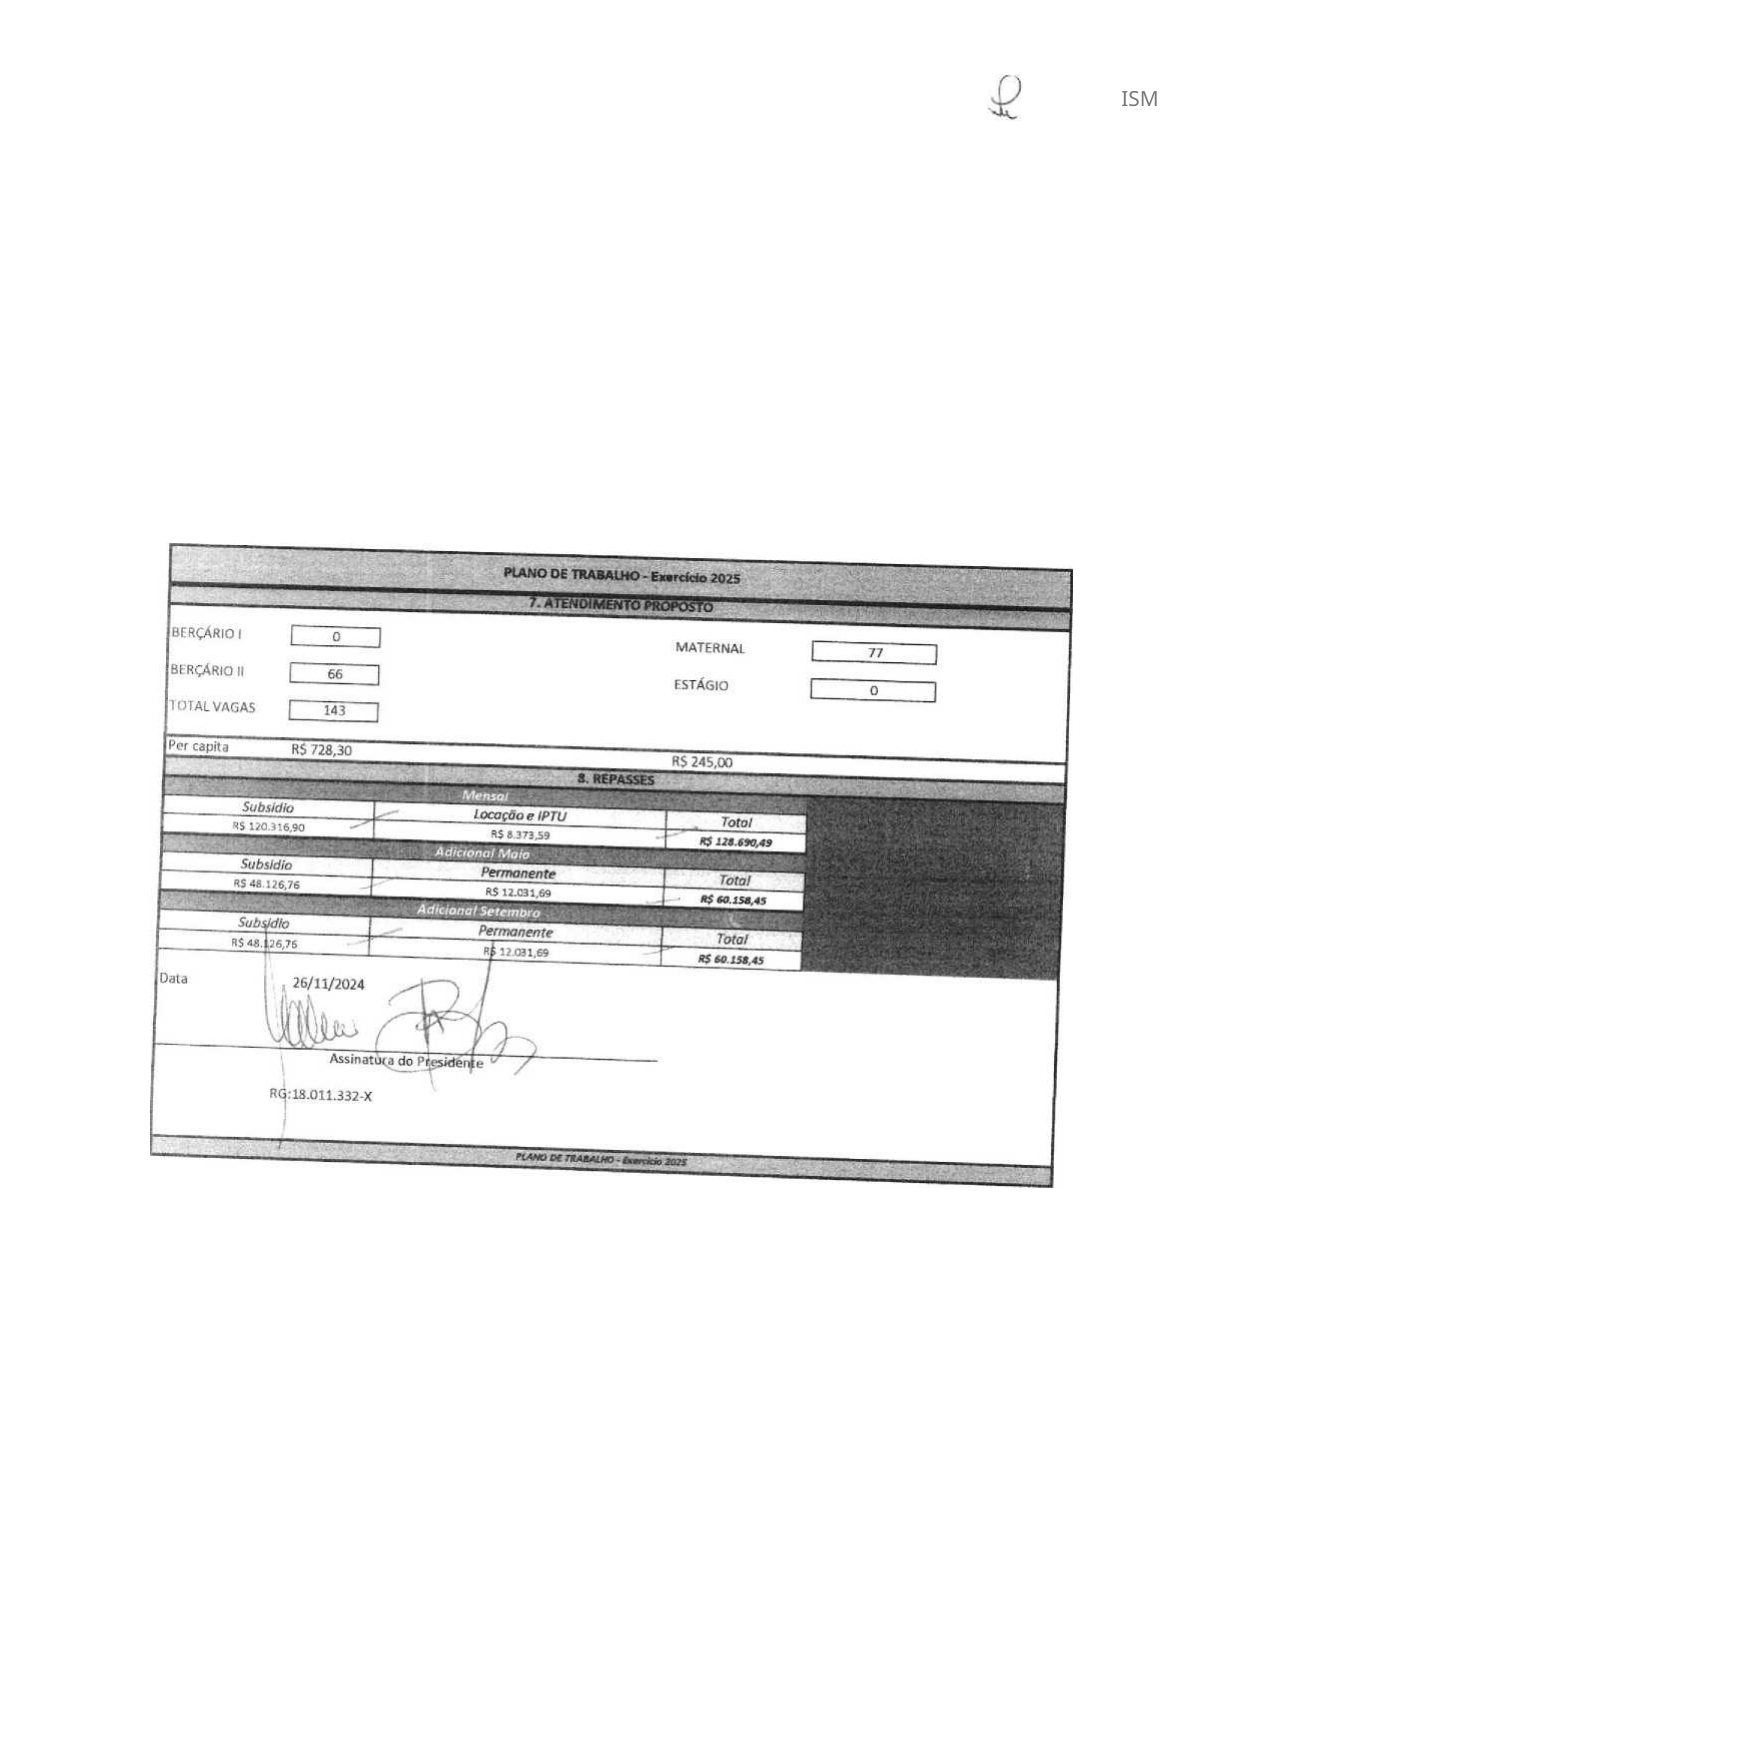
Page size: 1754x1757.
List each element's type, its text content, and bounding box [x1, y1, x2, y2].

picture [987, 75, 1023, 122]
picture [150, 544, 1073, 1189]
text_box ISM [1084, 85, 1193, 144]
